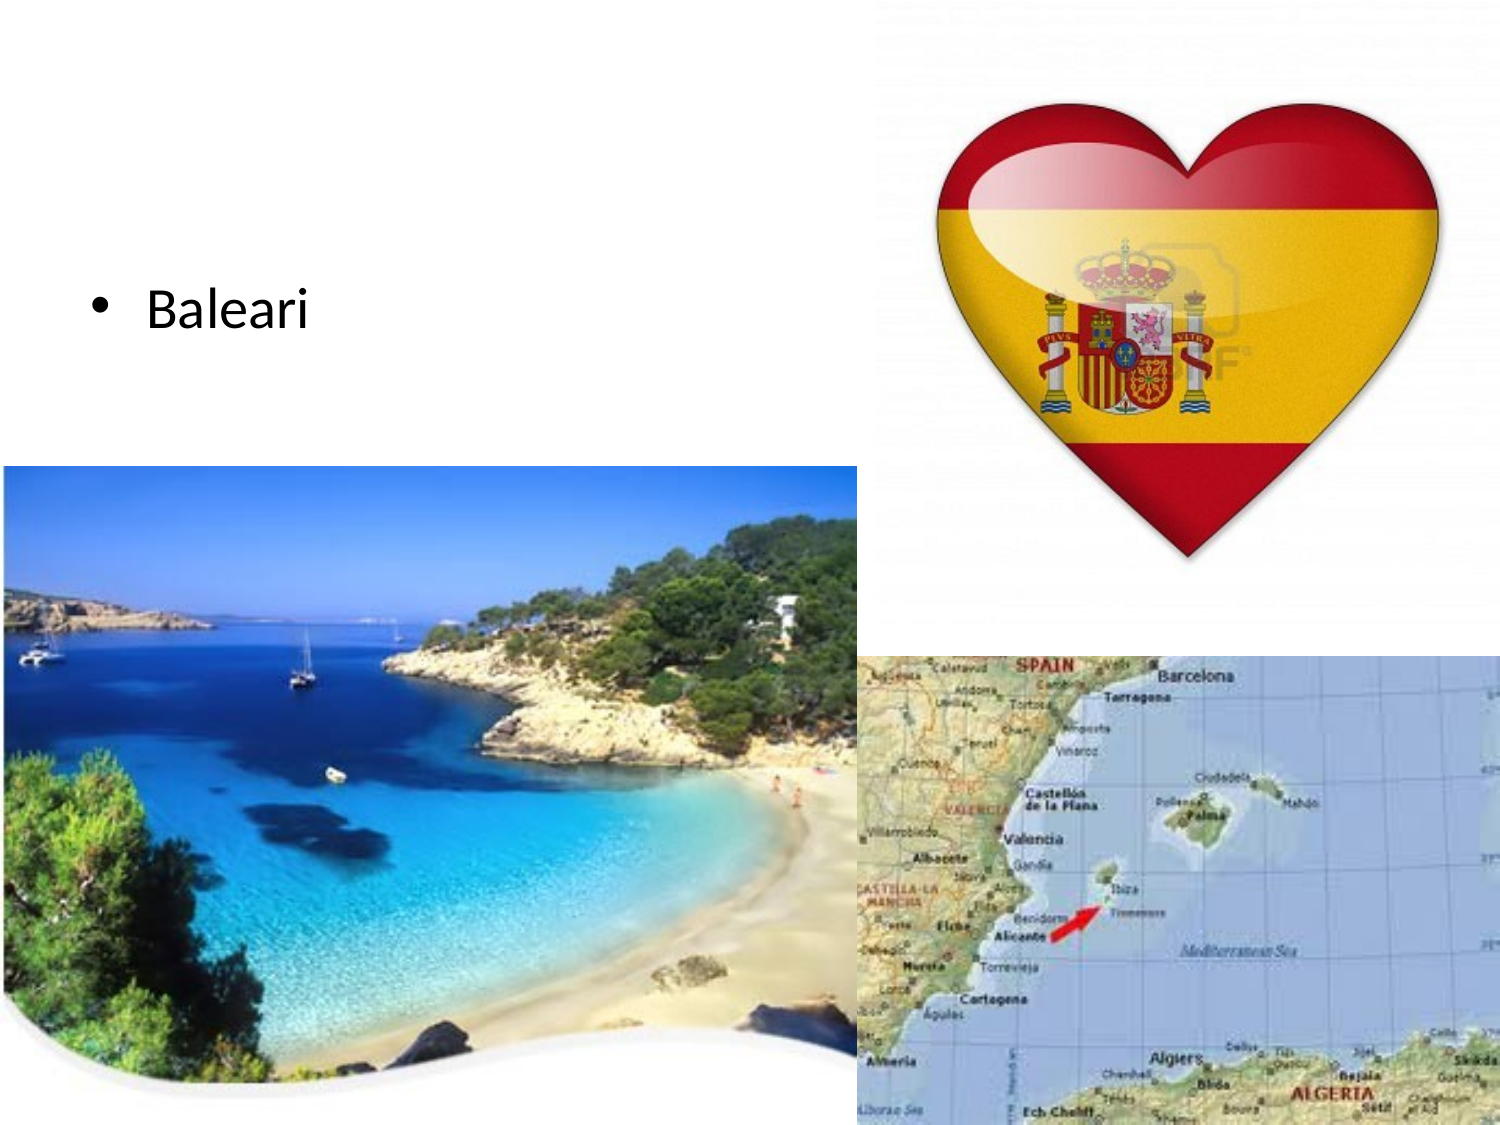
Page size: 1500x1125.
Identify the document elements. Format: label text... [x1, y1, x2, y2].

list Baleari [75, 262, 738, 466]
picture [875, 0, 1500, 625]
picture [0, 466, 1500, 1125]
